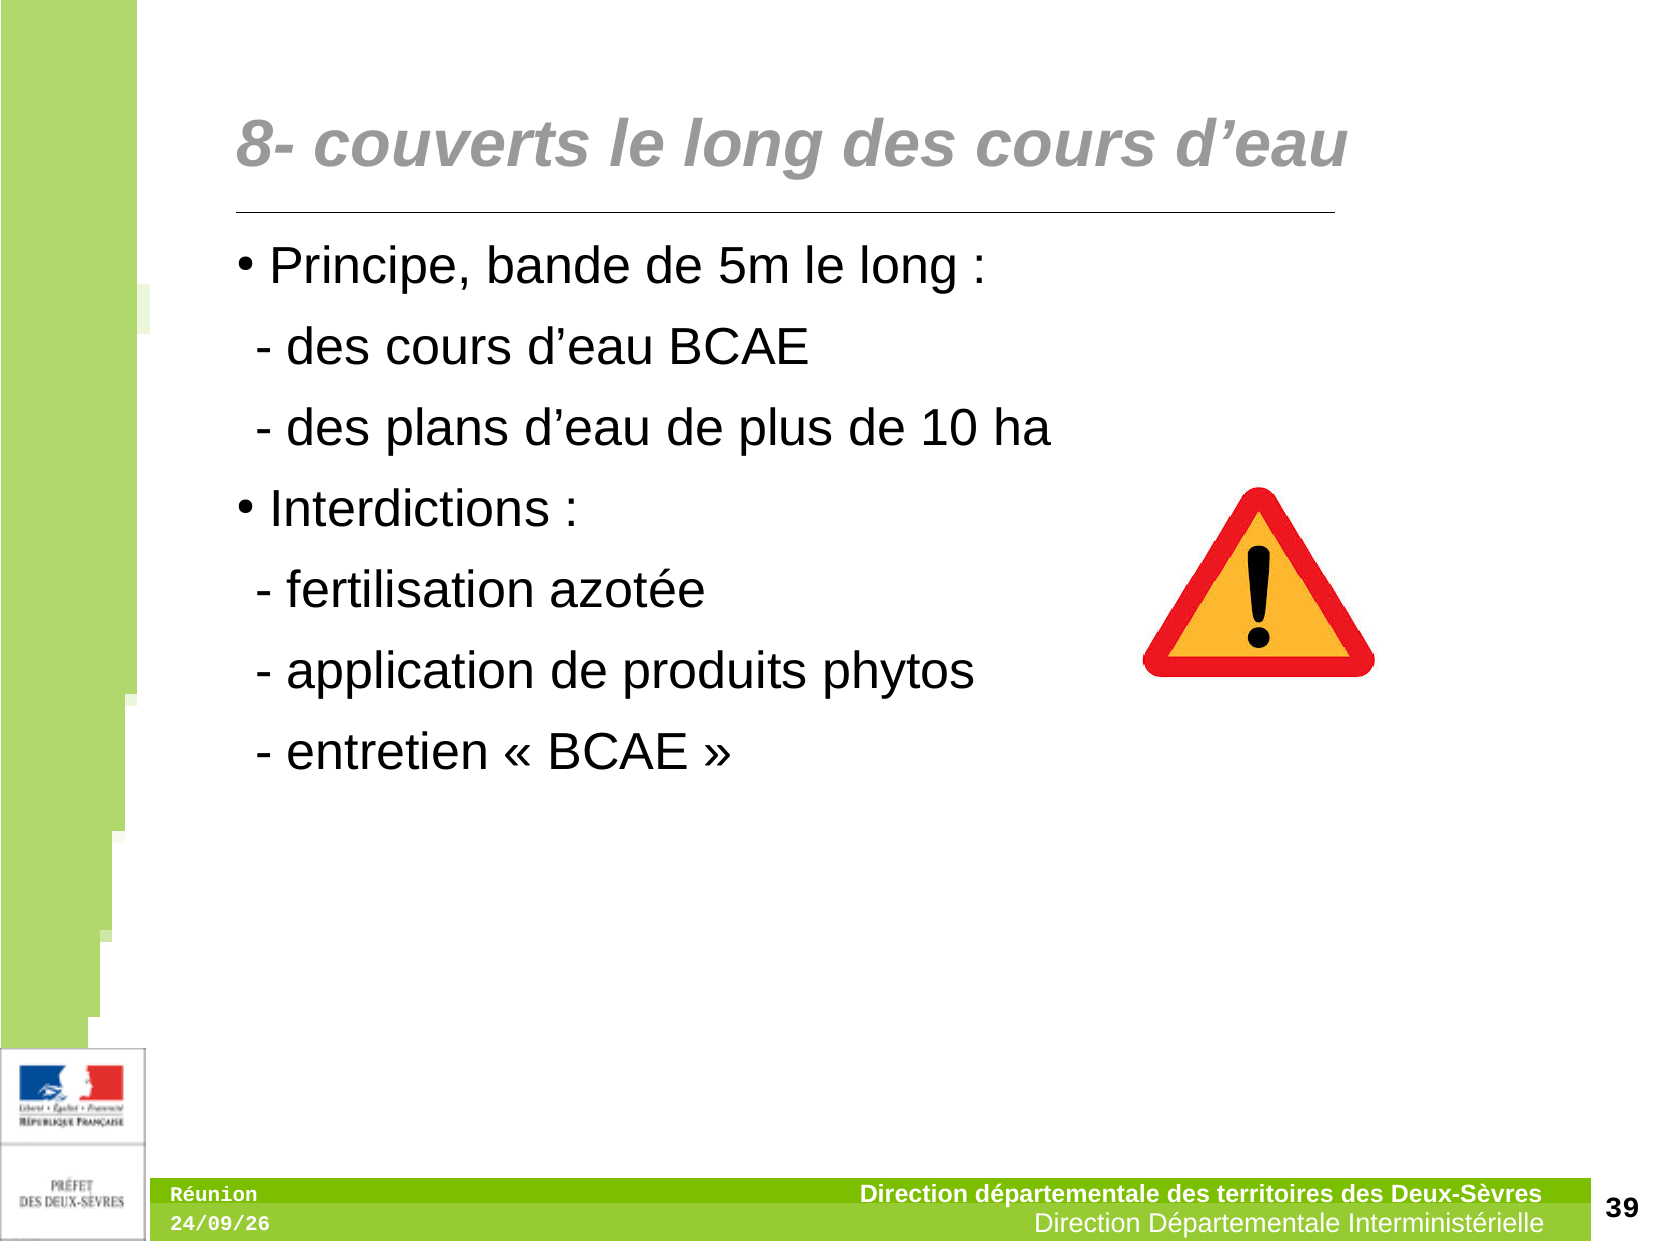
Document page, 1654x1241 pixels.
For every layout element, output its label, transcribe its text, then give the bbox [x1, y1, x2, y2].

title 8- couverts le long des cours d’eau [236, 69, 1447, 218]
picture [0, 0, 1654, 1241]
list Principe, bande de 5m le long : - des cours d’eau BCAE - des plans d’eau de plus de 10 ha Interdictions : - fertilisation azotée - application de produits phytos - entretien « BCAE » [236, 236, 1359, 1180]
